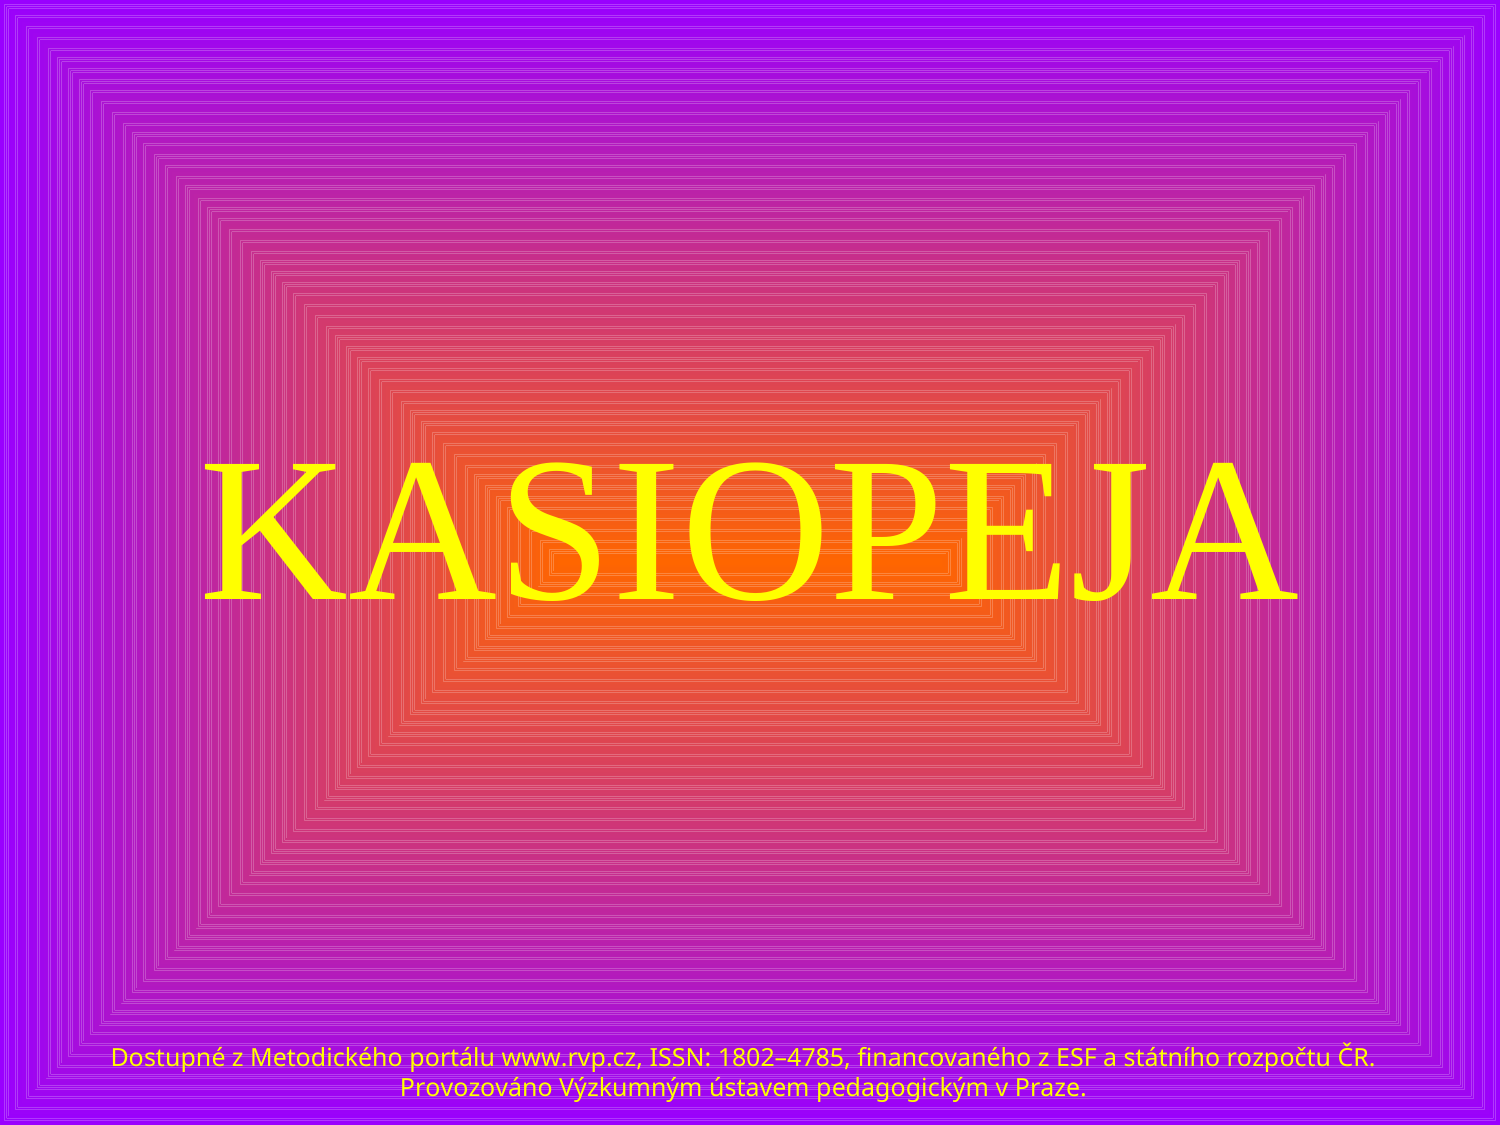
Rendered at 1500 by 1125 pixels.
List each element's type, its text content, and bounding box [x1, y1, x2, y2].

text_box Dostupné z Metodického portálu www.rvp.cz, ISSN: 1802–4785, financovaného z ESF a státního rozpočtu ČR. Provozováno Výzkumným ústavem pedagogickým v Praze. [35, 1041, 1454, 1102]
text_box KASIOPEJA [0, 385, 1500, 649]
